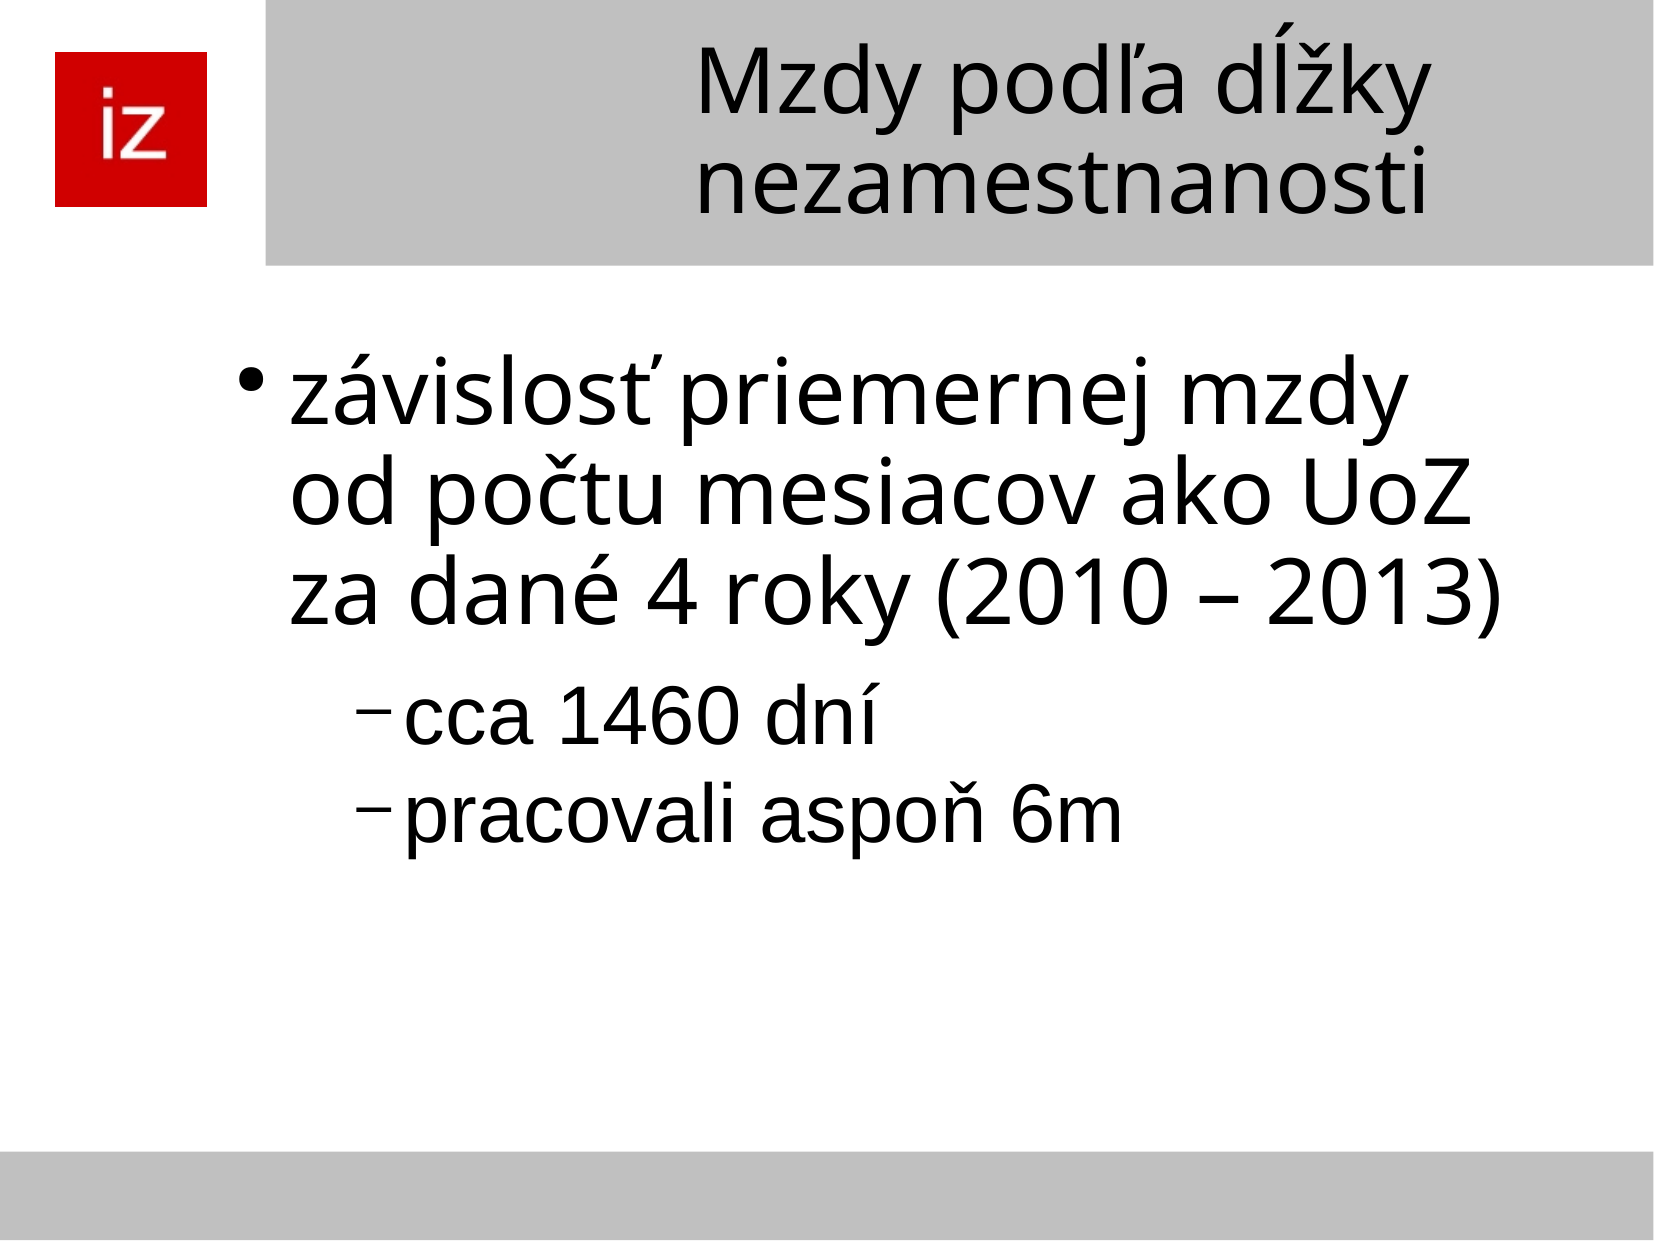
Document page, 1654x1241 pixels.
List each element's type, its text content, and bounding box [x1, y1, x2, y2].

picture [55, 52, 207, 207]
title Mzdy podľa dĺžky nezamestnanosti [561, 29, 1565, 237]
list závislosť priemernej mzdy od počtu mesiacov ako UoZ za dané 4 roky (2010 – 2013) cca 1460 dní pracovali aspoň 6m [121, 344, 1533, 1126]
